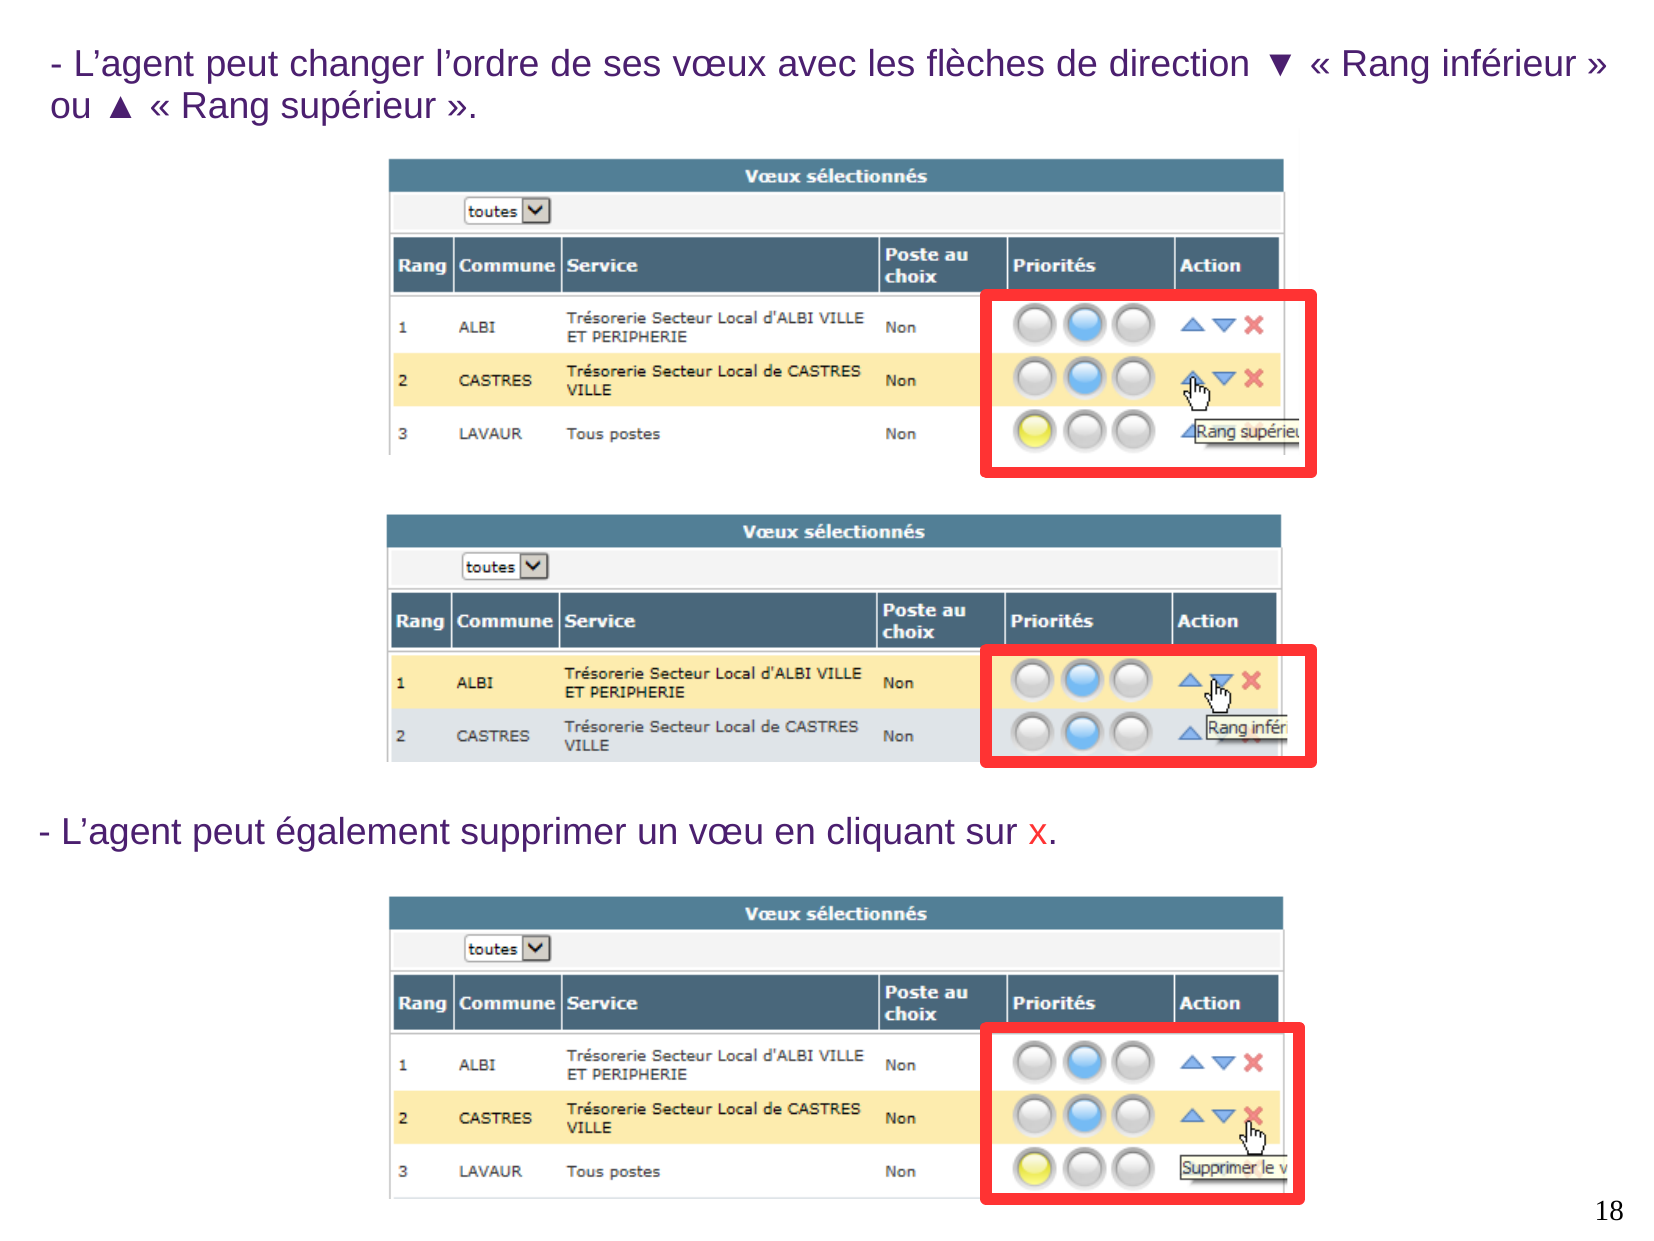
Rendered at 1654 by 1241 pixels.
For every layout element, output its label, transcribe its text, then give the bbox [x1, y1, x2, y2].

picture [992, 301, 1300, 455]
picture [992, 656, 1288, 756]
text_box - L’agent peut également supprimer un vœu en cliquant sur x. [23, 803, 1607, 875]
picture [366, 850, 1288, 1199]
picture [373, 482, 1288, 762]
text_box - L’agent peut changer l’ordre de ses vœux avec les flèches de direction ▼ « Rang inférieur » ou ▲ « Rang supérieur ». [35, 35, 1642, 154]
picture [372, 128, 1300, 455]
picture [992, 1033, 1288, 1193]
